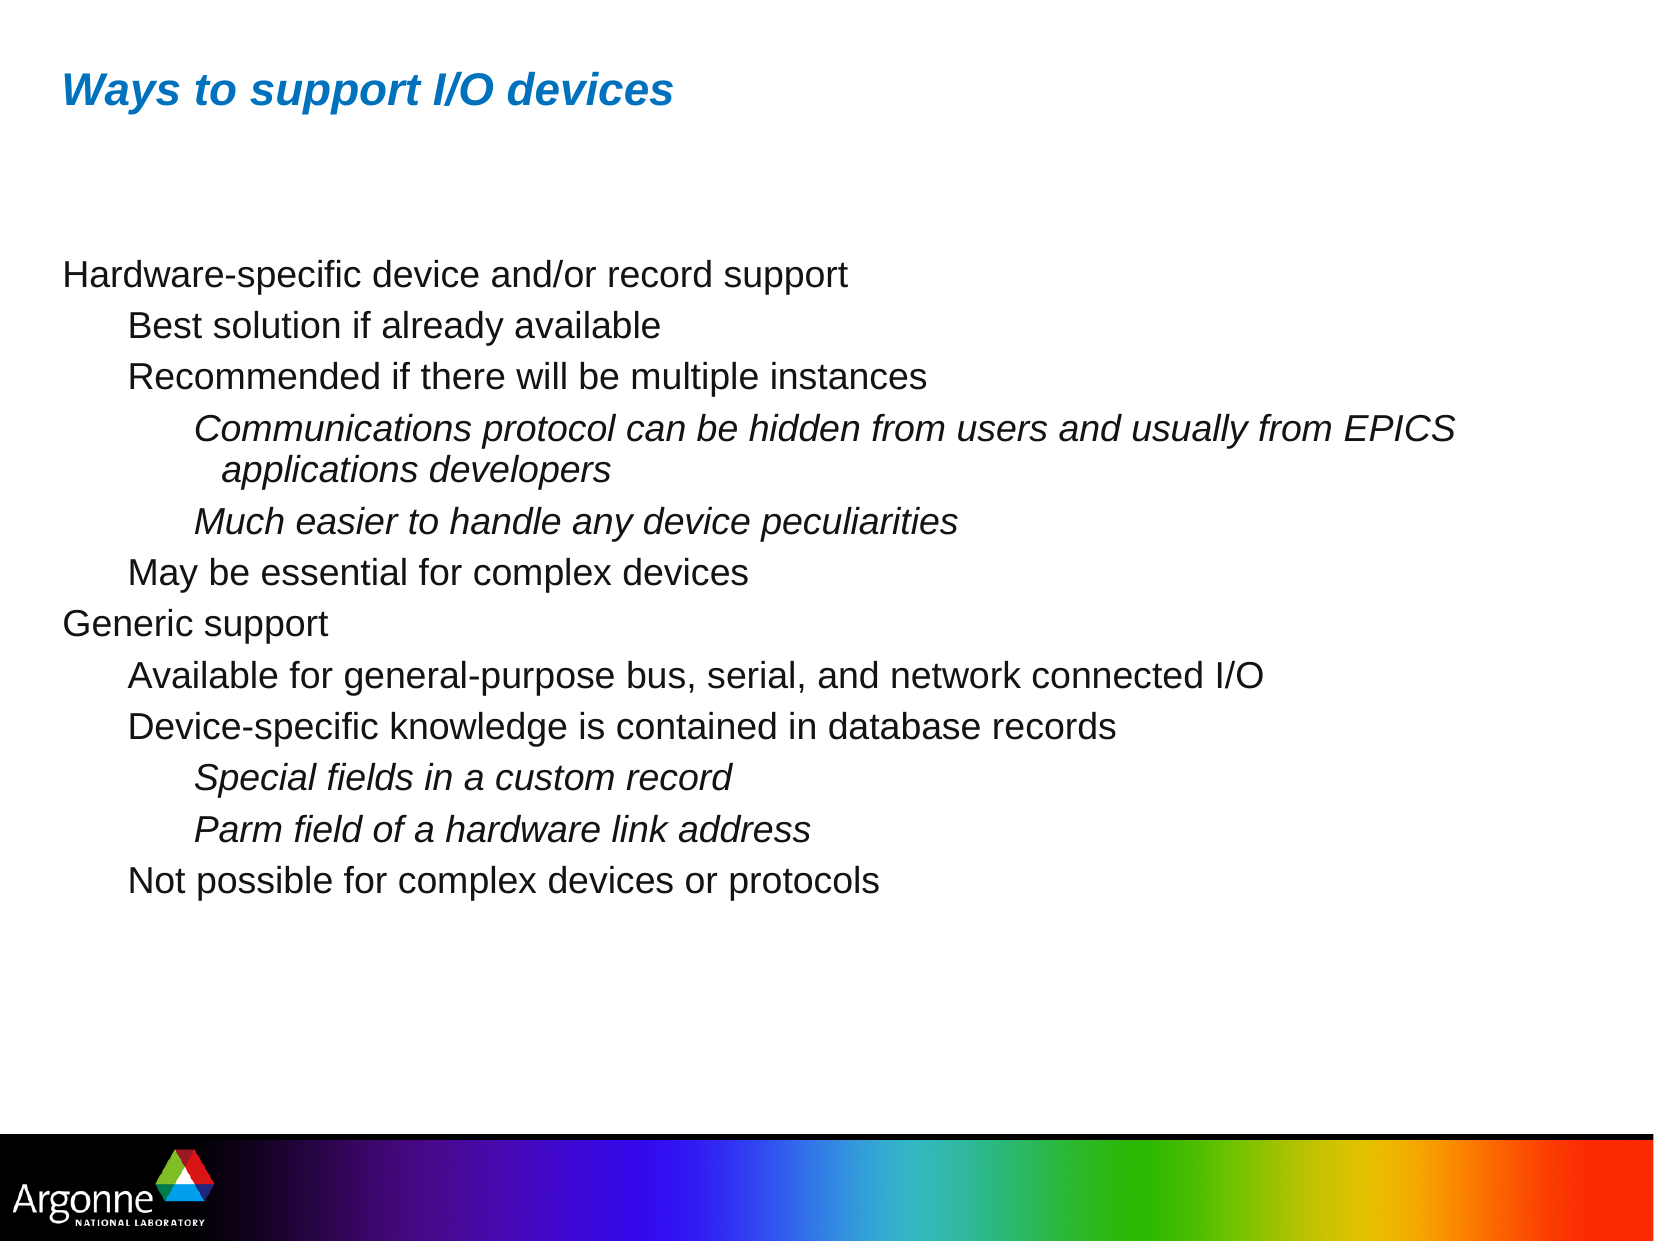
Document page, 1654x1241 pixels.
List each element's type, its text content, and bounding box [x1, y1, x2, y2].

list Hardware-specific device and/or record support Best solution if already available Recommended if there will be multiple instances Communications protocol can be hidden from users and usually from EPICS applications developers Much easier to handle any device peculiarities May be essential for complex devices Generic support Available for general-purpose bus, serial, and network connected I/O Device-specific knowledge is contained in database records Special fields in a custom record Parm field of a hardware link address Not possible for complex devices or protocols [62, 253, 1498, 1080]
picture [0, 1134, 1654, 1241]
title Ways to support I/O devices [61, 56, 1500, 126]
